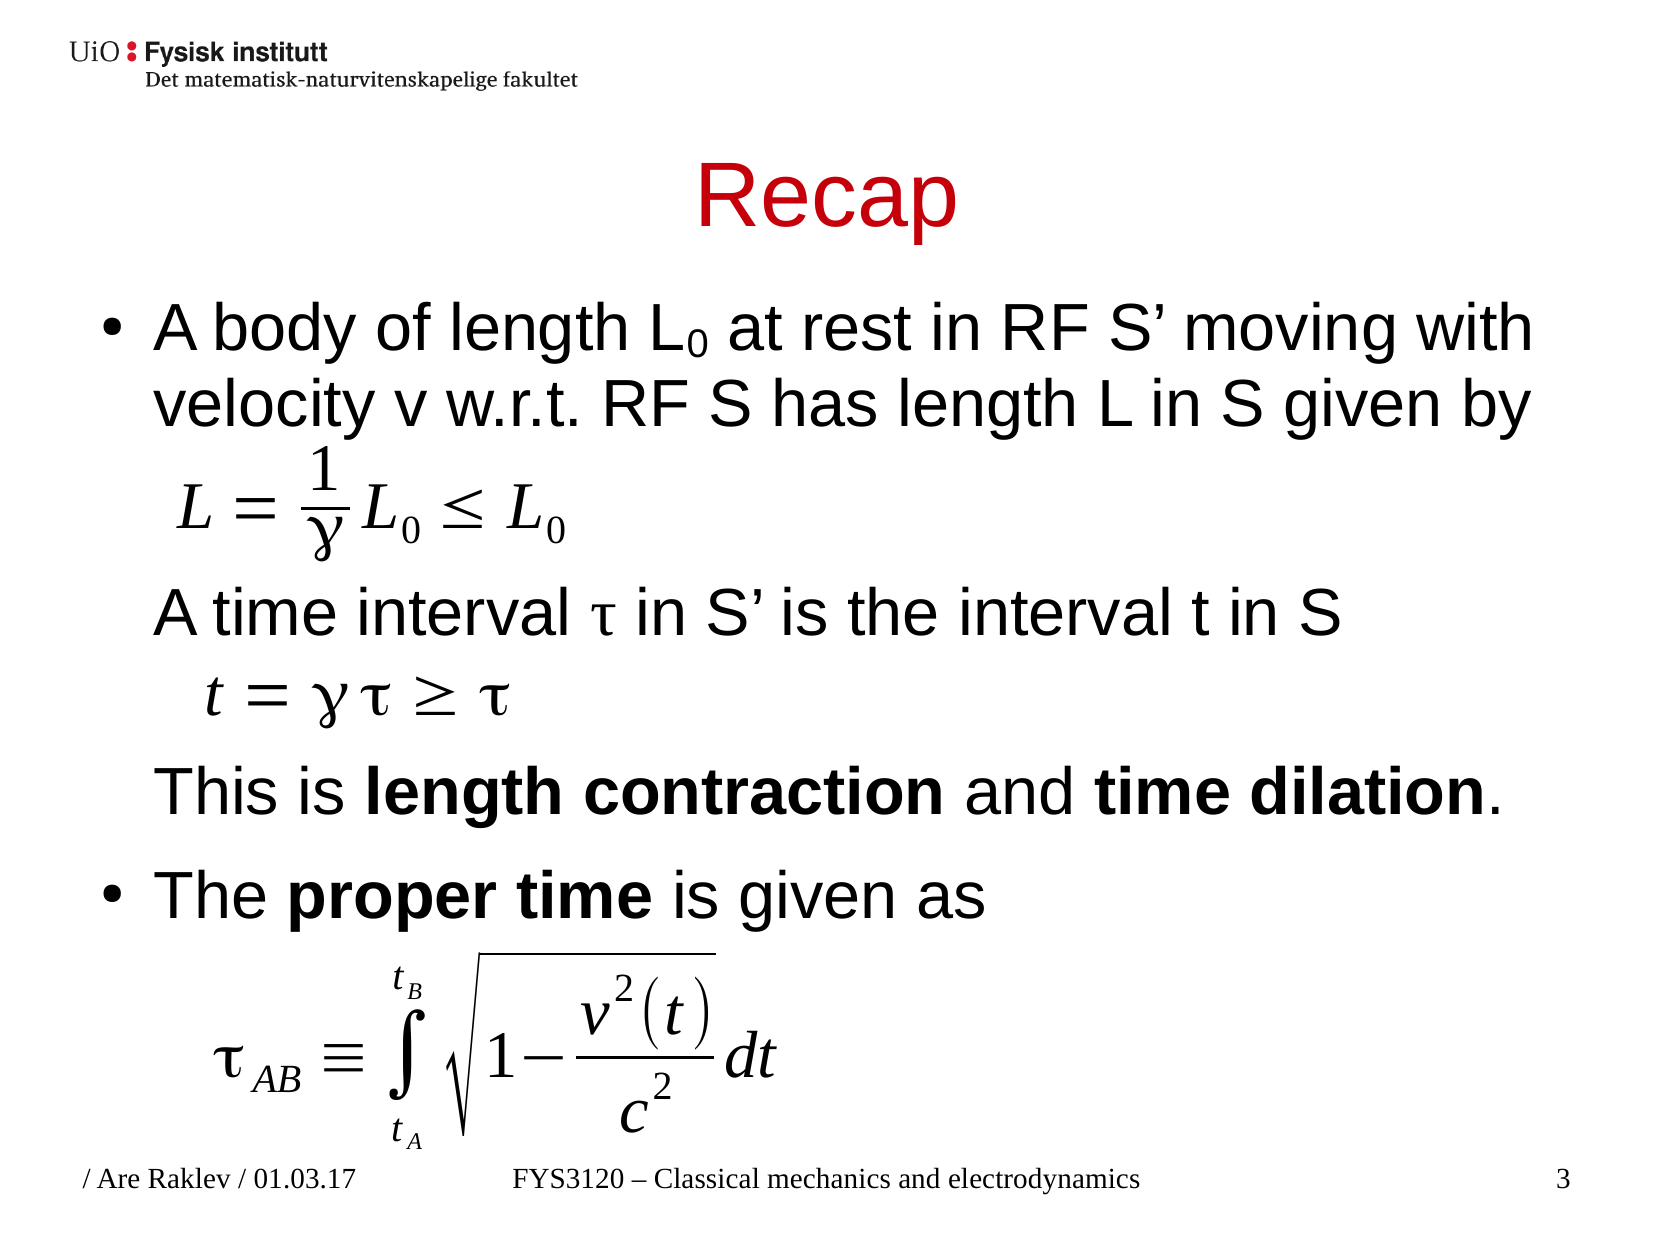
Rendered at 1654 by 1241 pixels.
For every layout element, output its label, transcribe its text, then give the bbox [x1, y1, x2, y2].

list A body of length L0 at rest in RF S’ moving with velocity v w.r.t. RF S has length L in S given by A time interval τ in S’ is the interval t in S This is length contraction and time dilation. The proper time is given as [82, 290, 1613, 1147]
title Recap [82, 90, 1571, 290]
chart [167, 430, 573, 566]
chart [198, 655, 520, 732]
picture [68, 37, 581, 93]
chart [205, 949, 788, 1156]
